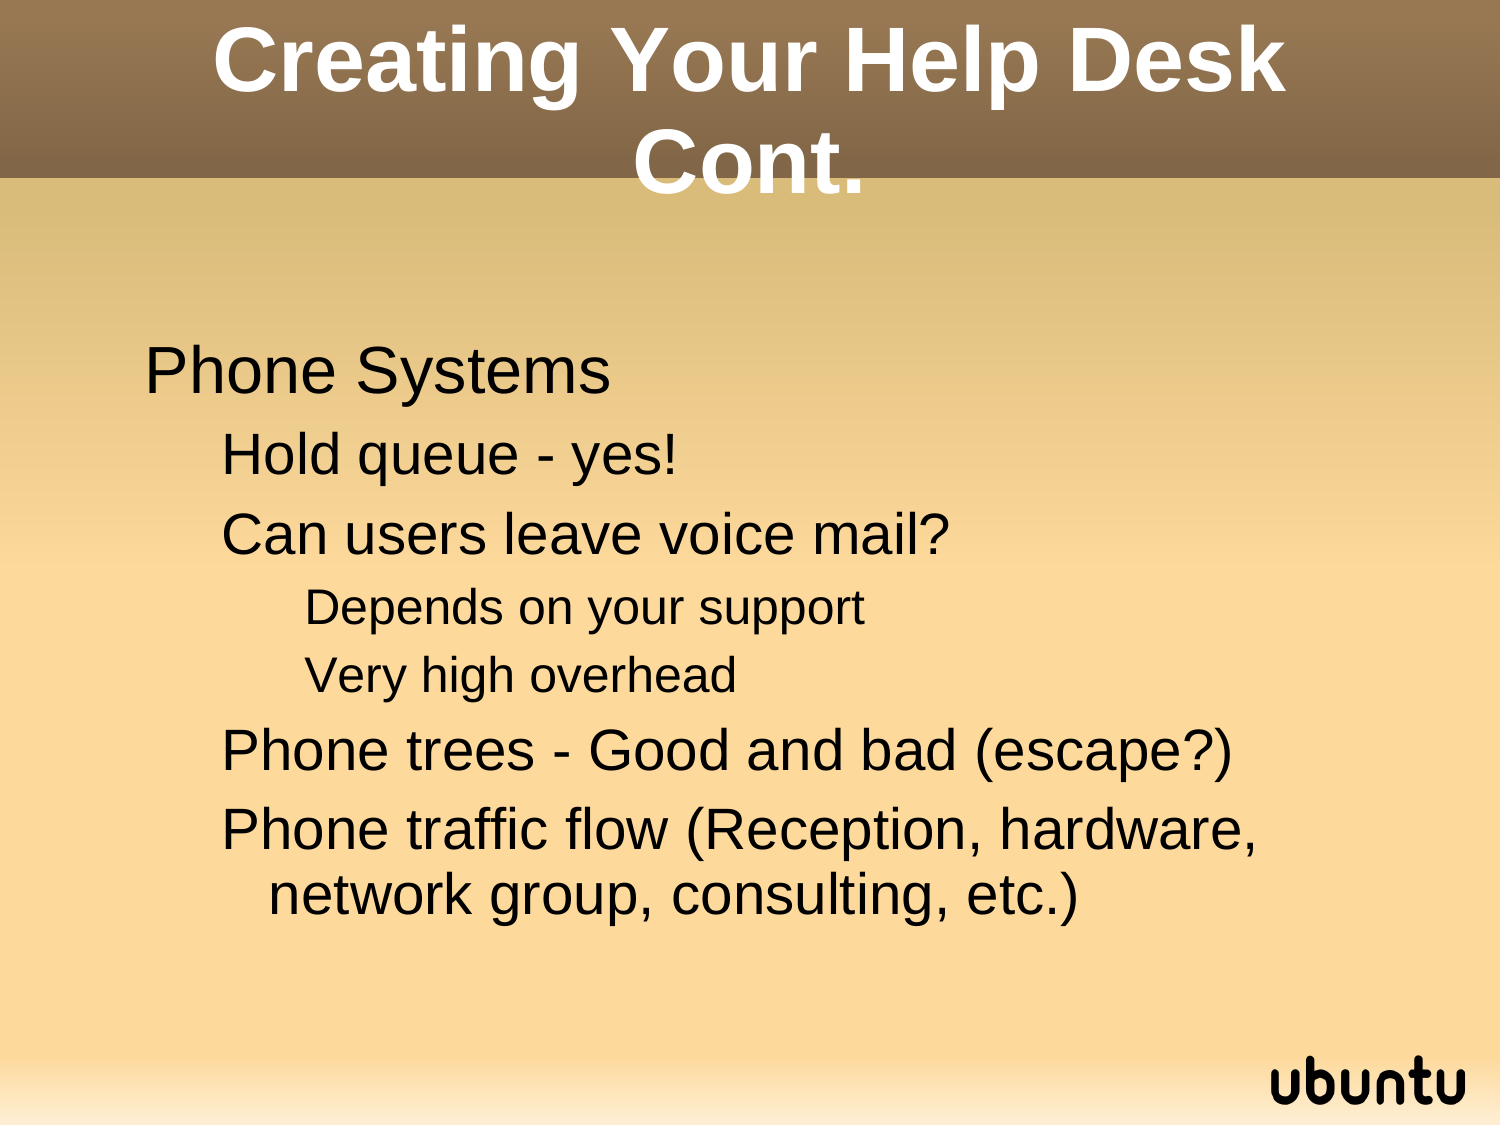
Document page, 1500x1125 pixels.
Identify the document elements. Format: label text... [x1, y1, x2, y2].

title Creating Your Help Desk Cont. [112, 0, 1388, 222]
picture [0, 0, 1500, 1125]
list Phone Systems Hold queue - yes! Can users leave voice mail? Depends on your support Very high overhead Phone trees - Good and bad (escape?) Phone traffic flow (Reception, hardware, network group, consulting, etc.) [112, 324, 1388, 1000]
